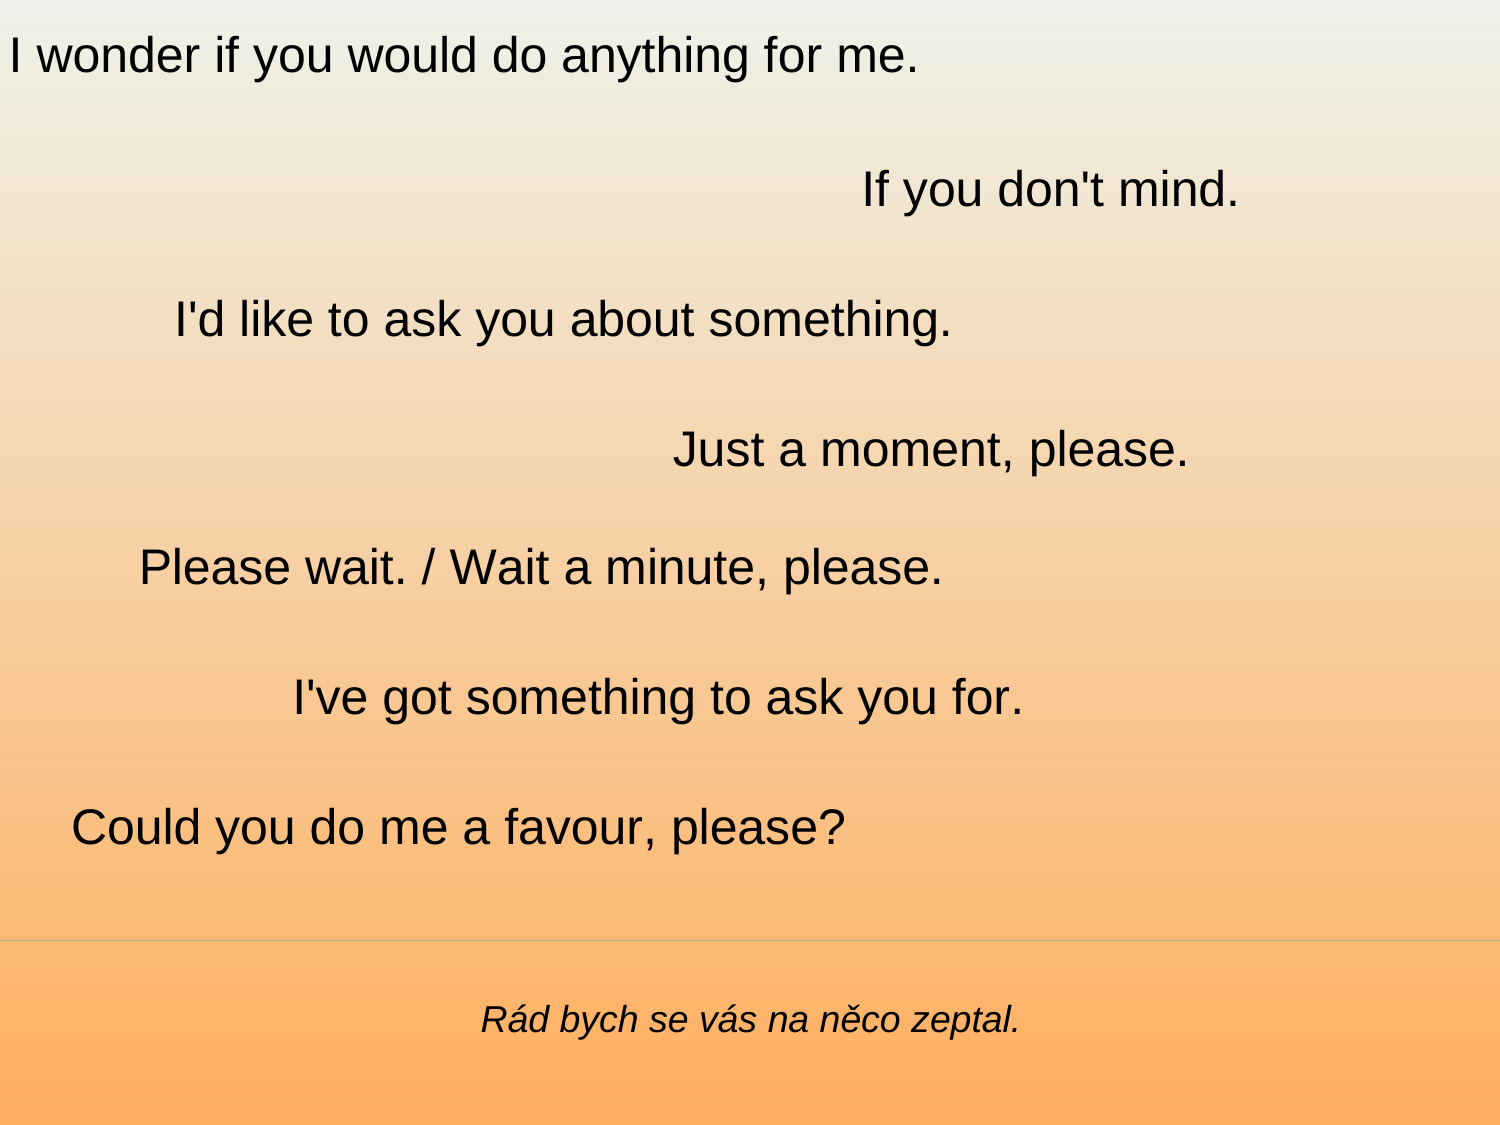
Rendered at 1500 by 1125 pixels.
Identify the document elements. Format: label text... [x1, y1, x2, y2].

text_box I'd like to ask you about something. [159, 278, 1500, 355]
text_box If you don't mind. [846, 148, 1256, 225]
text_box Please wait. / Wait a minute, please. [123, 527, 1046, 603]
text_box I wonder if you would do anything for me. [0, 14, 1010, 90]
text_box Rád bych se vás na něco zeptal. [465, 987, 1037, 1049]
text_box Could you do me a favour, please? [56, 786, 862, 863]
text_box I've got something to ask you for. [277, 656, 1070, 733]
text_box Just a moment, please. [658, 408, 1206, 485]
